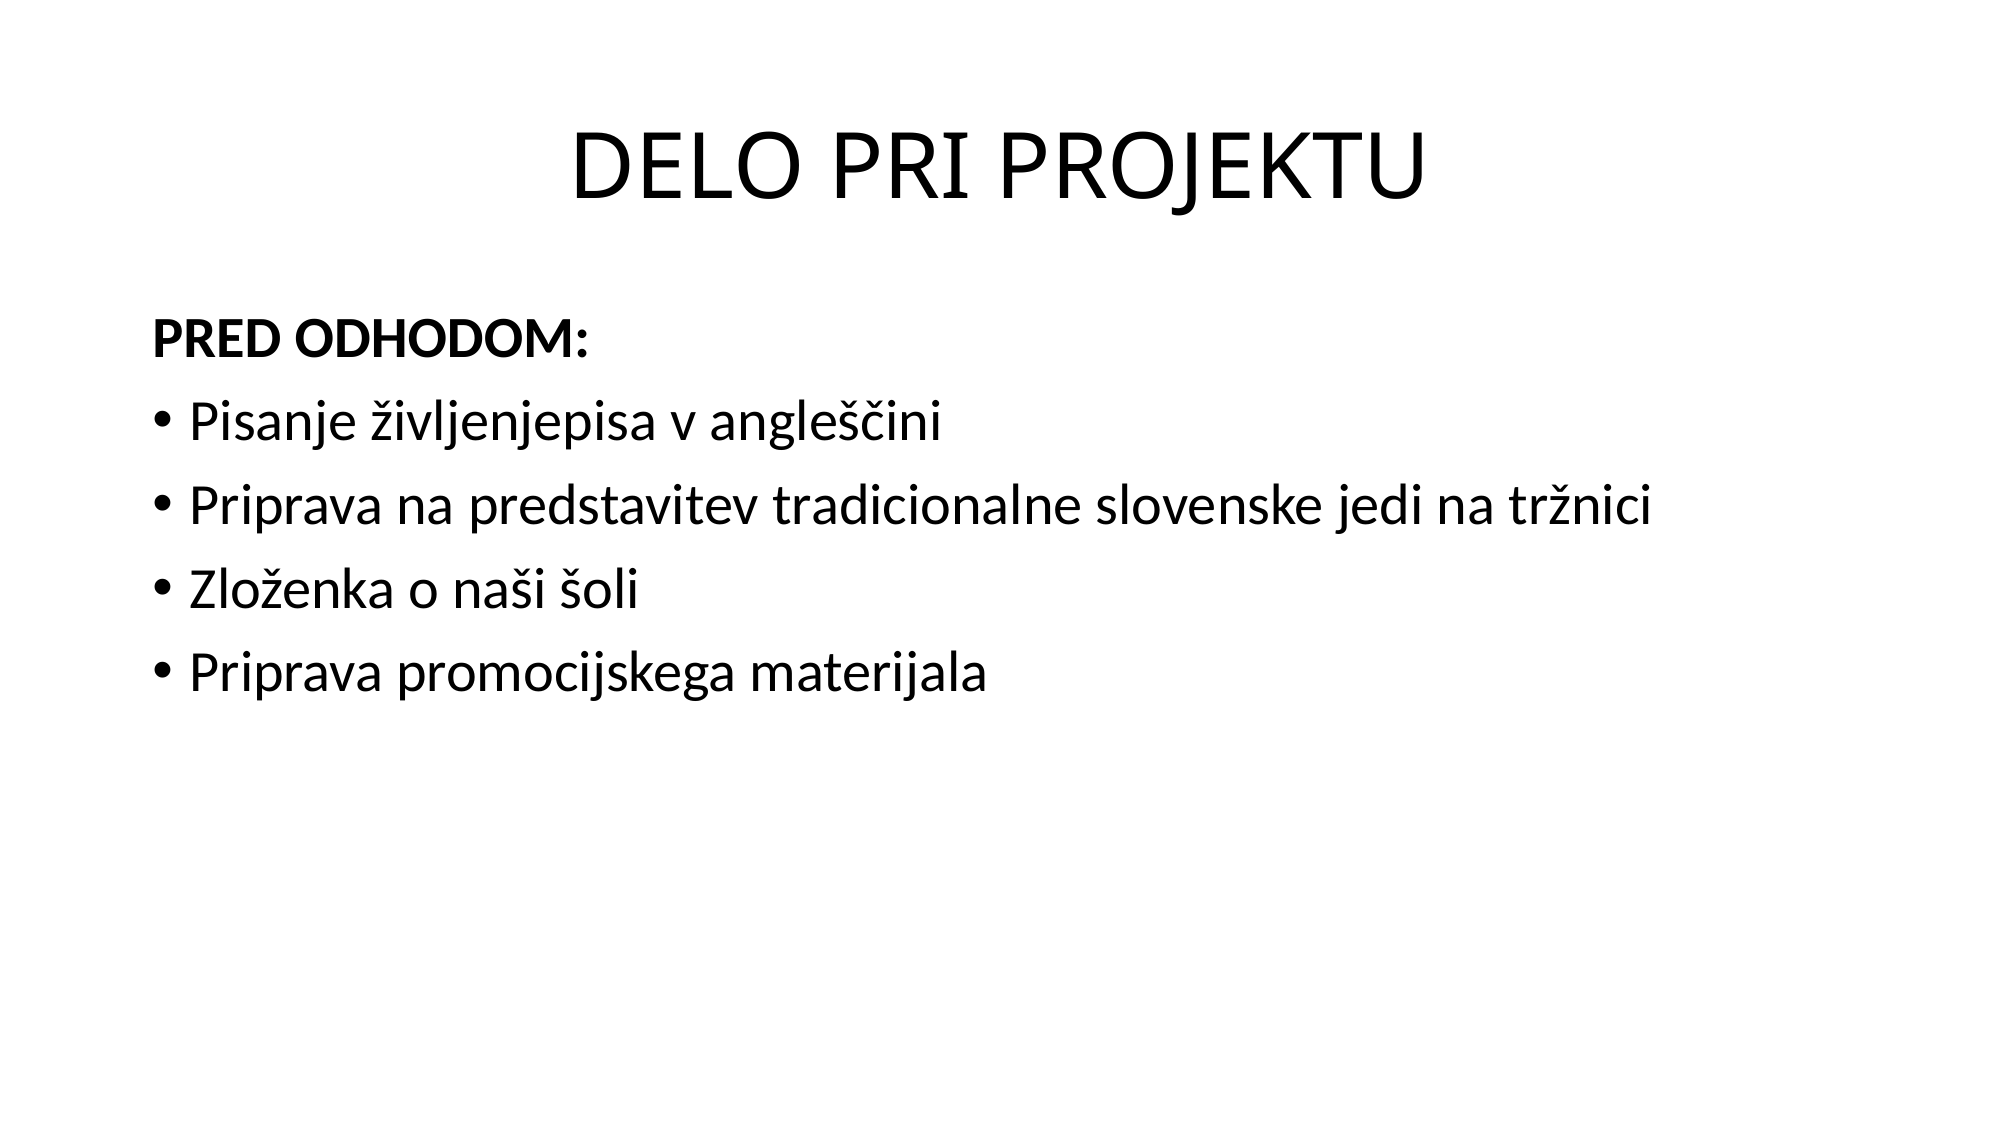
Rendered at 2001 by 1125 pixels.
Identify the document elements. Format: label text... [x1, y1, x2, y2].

list PRED ODHODOM: Pisanje življenjepisa v angleščini Priprava na predstavitev tradicionalne slovenske jedi na tržnici Zloženka o naši šoli Priprava promocijskega materijala [137, 299, 1863, 1014]
title DELO PRI PROJEKTU [137, 59, 1863, 278]
